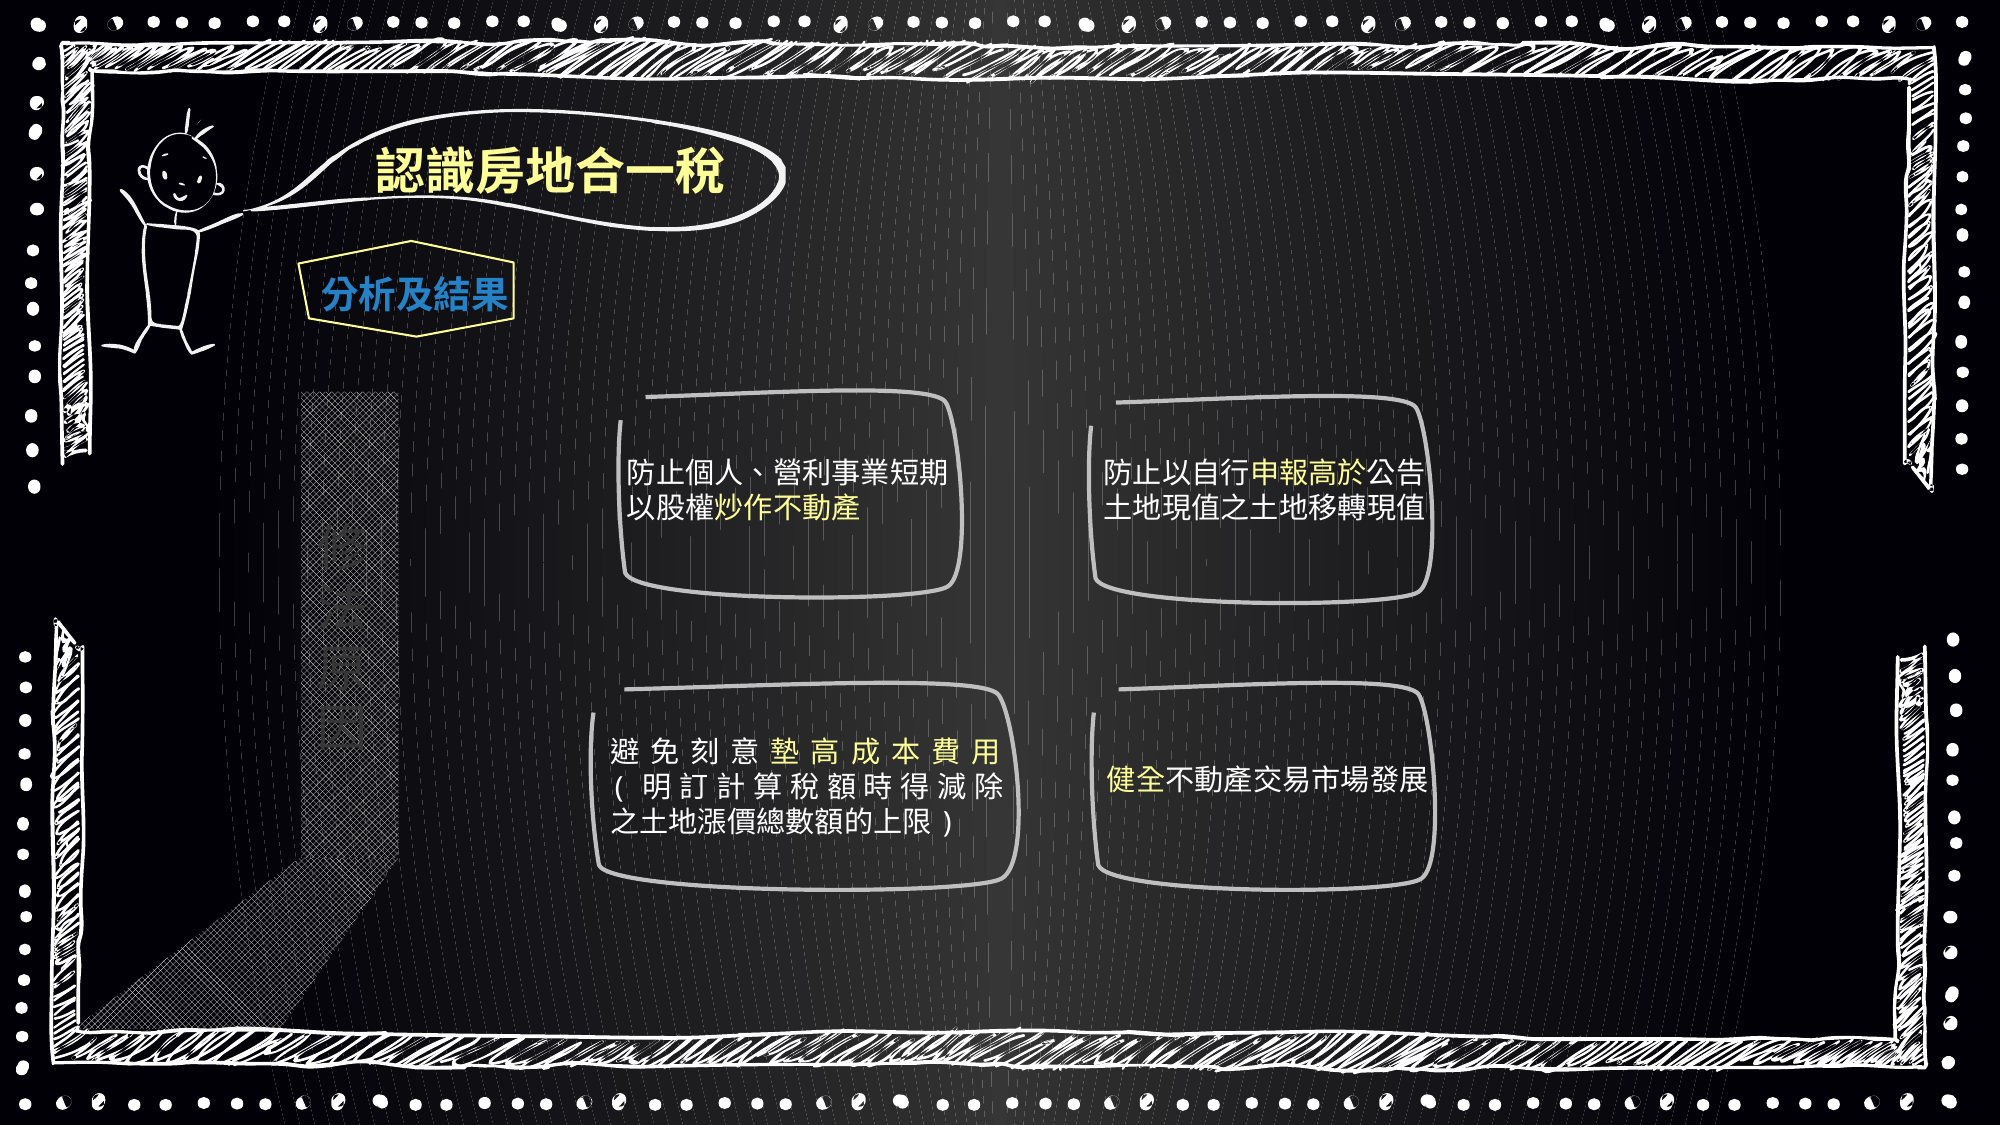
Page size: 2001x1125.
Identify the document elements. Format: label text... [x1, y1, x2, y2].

text_box 健全不動產交易市場發展 [1434, 753, 2000, 804]
text_box 認識房地合一稅 [360, 132, 891, 207]
text_box 避免刻意墊高成本費用 (明訂計算稅額時得減除 之土地漲價總數額的上限) [595, 725, 1027, 846]
text_box 修法原因 [302, 509, 394, 805]
picture [101, 108, 786, 356]
text_box 防止以自行申報高於公告 土地現值之土地移轉現值 [1092, 446, 1430, 532]
text_box 健全不動產交易市場發展 [1094, 753, 1432, 804]
text_box 防止個人、營利事業短期 以股權炒作不動產 [612, 446, 1057, 532]
text_box [72, 391, 399, 1030]
text_box 防止以自行申報高於公告 土地現值之土地移轉現值 [1429, 446, 2000, 532]
text_box 分析及結果 [206, 263, 591, 324]
